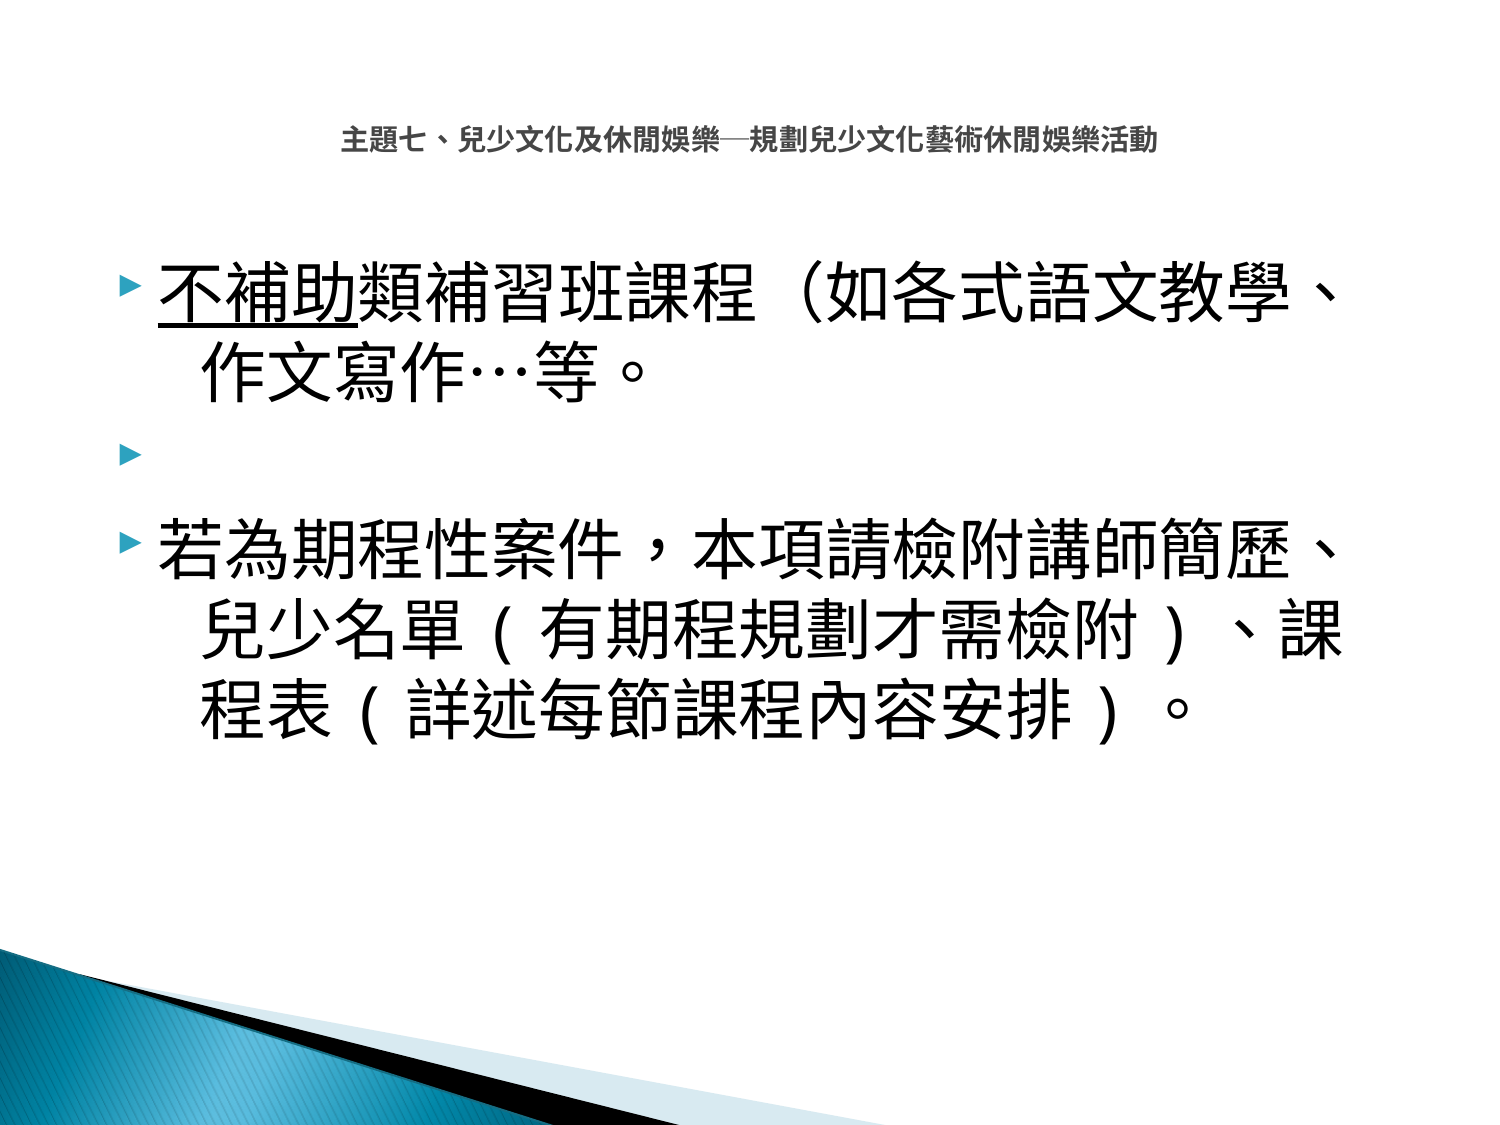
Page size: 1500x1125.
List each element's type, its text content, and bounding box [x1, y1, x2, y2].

list 不補助類補習班課程（如各式語文教學、作文寫作…等。 若為期程性案件，本項請檢附講師簡歷、兒少名單(有期程規劃才需檢附)、課程表(詳述每節課程內容安排)。 [64, 243, 1415, 1047]
title 主題七、兒少文化及休閒娛樂─規劃兒少文化藝術休閒娛樂活動 [75, 45, 1426, 233]
